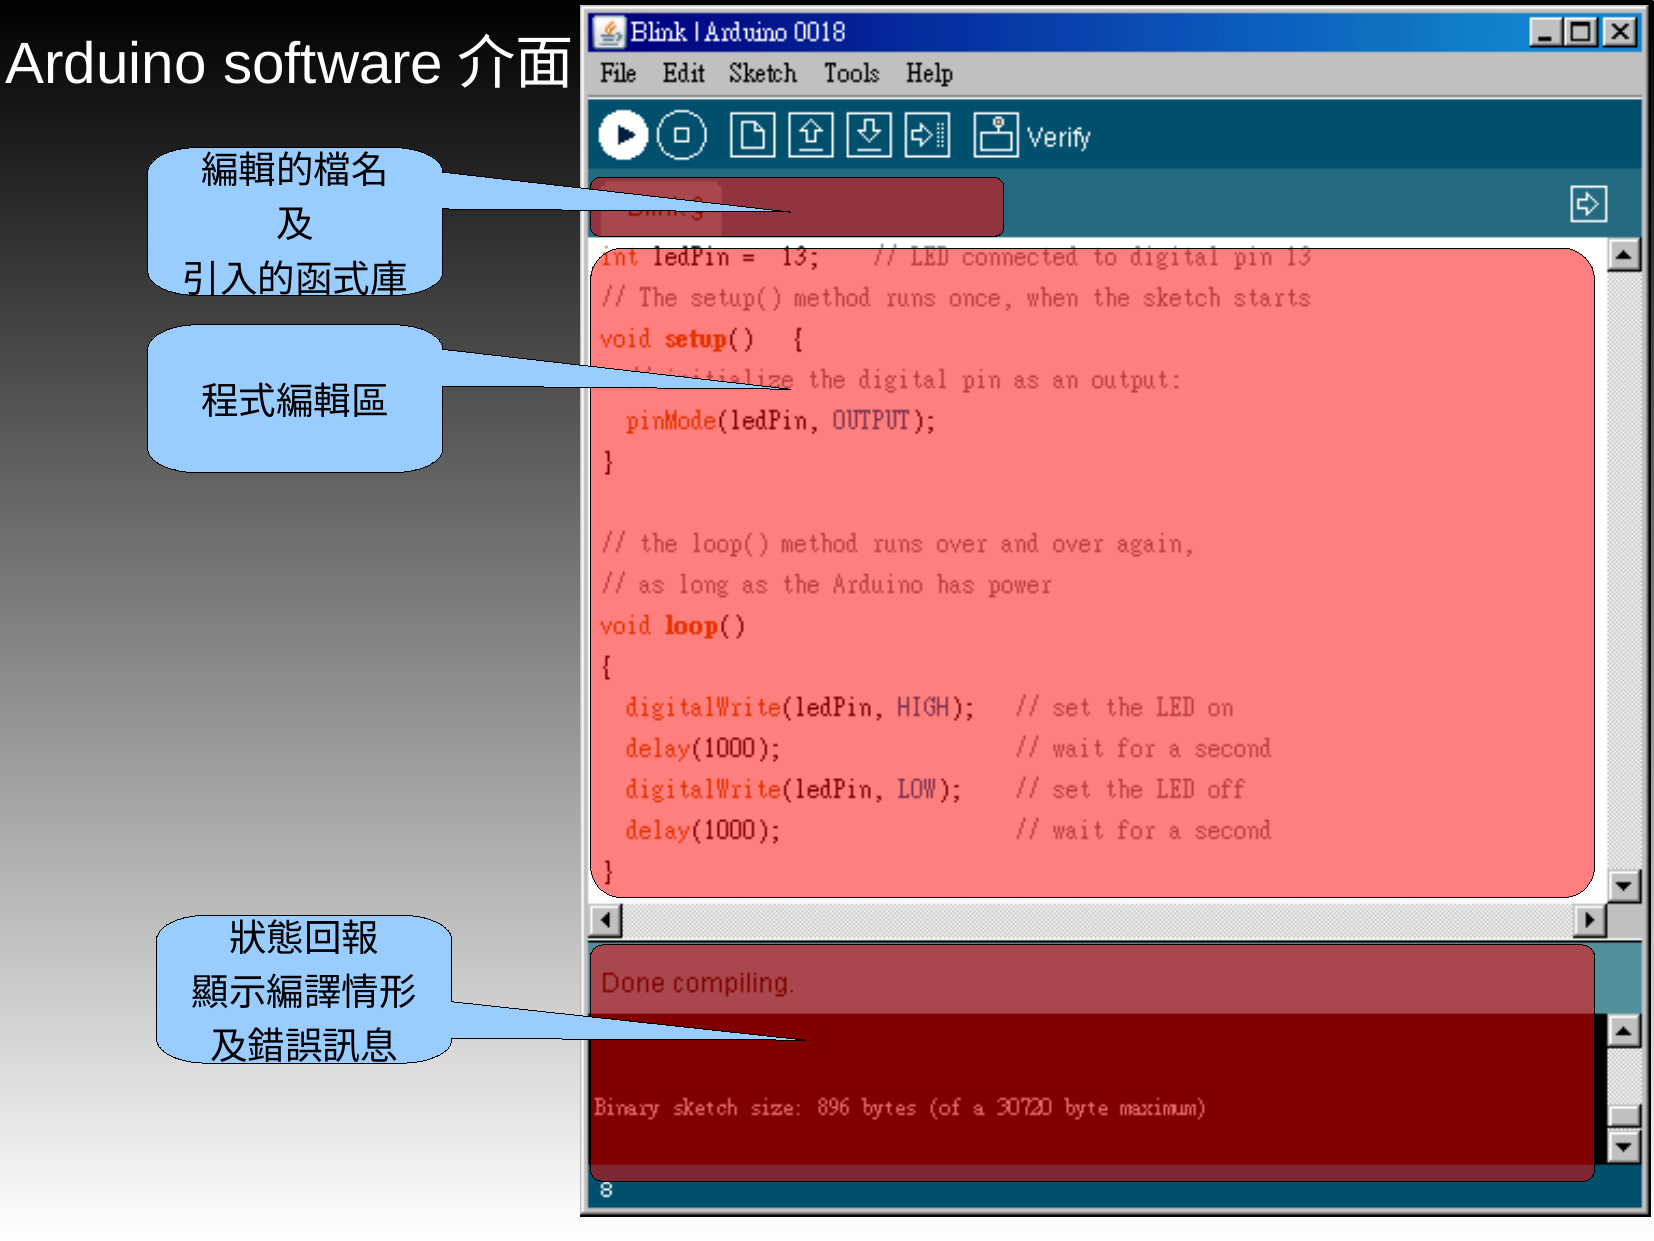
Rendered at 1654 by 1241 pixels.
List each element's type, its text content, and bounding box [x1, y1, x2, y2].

text_box 狀態回報 顯示編譯情形 及錯誤訊息 [156, 915, 806, 1064]
picture [601, 1182, 612, 1197]
text_box [590, 177, 1004, 237]
text_box 編輯的檔名 及 引入的函式庫 [147, 147, 791, 296]
picture [580, 5, 1651, 1217]
text_box 程式編輯區 [147, 324, 791, 473]
title Arduino software介面 [5, 3, 1495, 119]
text_box [590, 248, 1595, 898]
text_box [590, 944, 1595, 1182]
